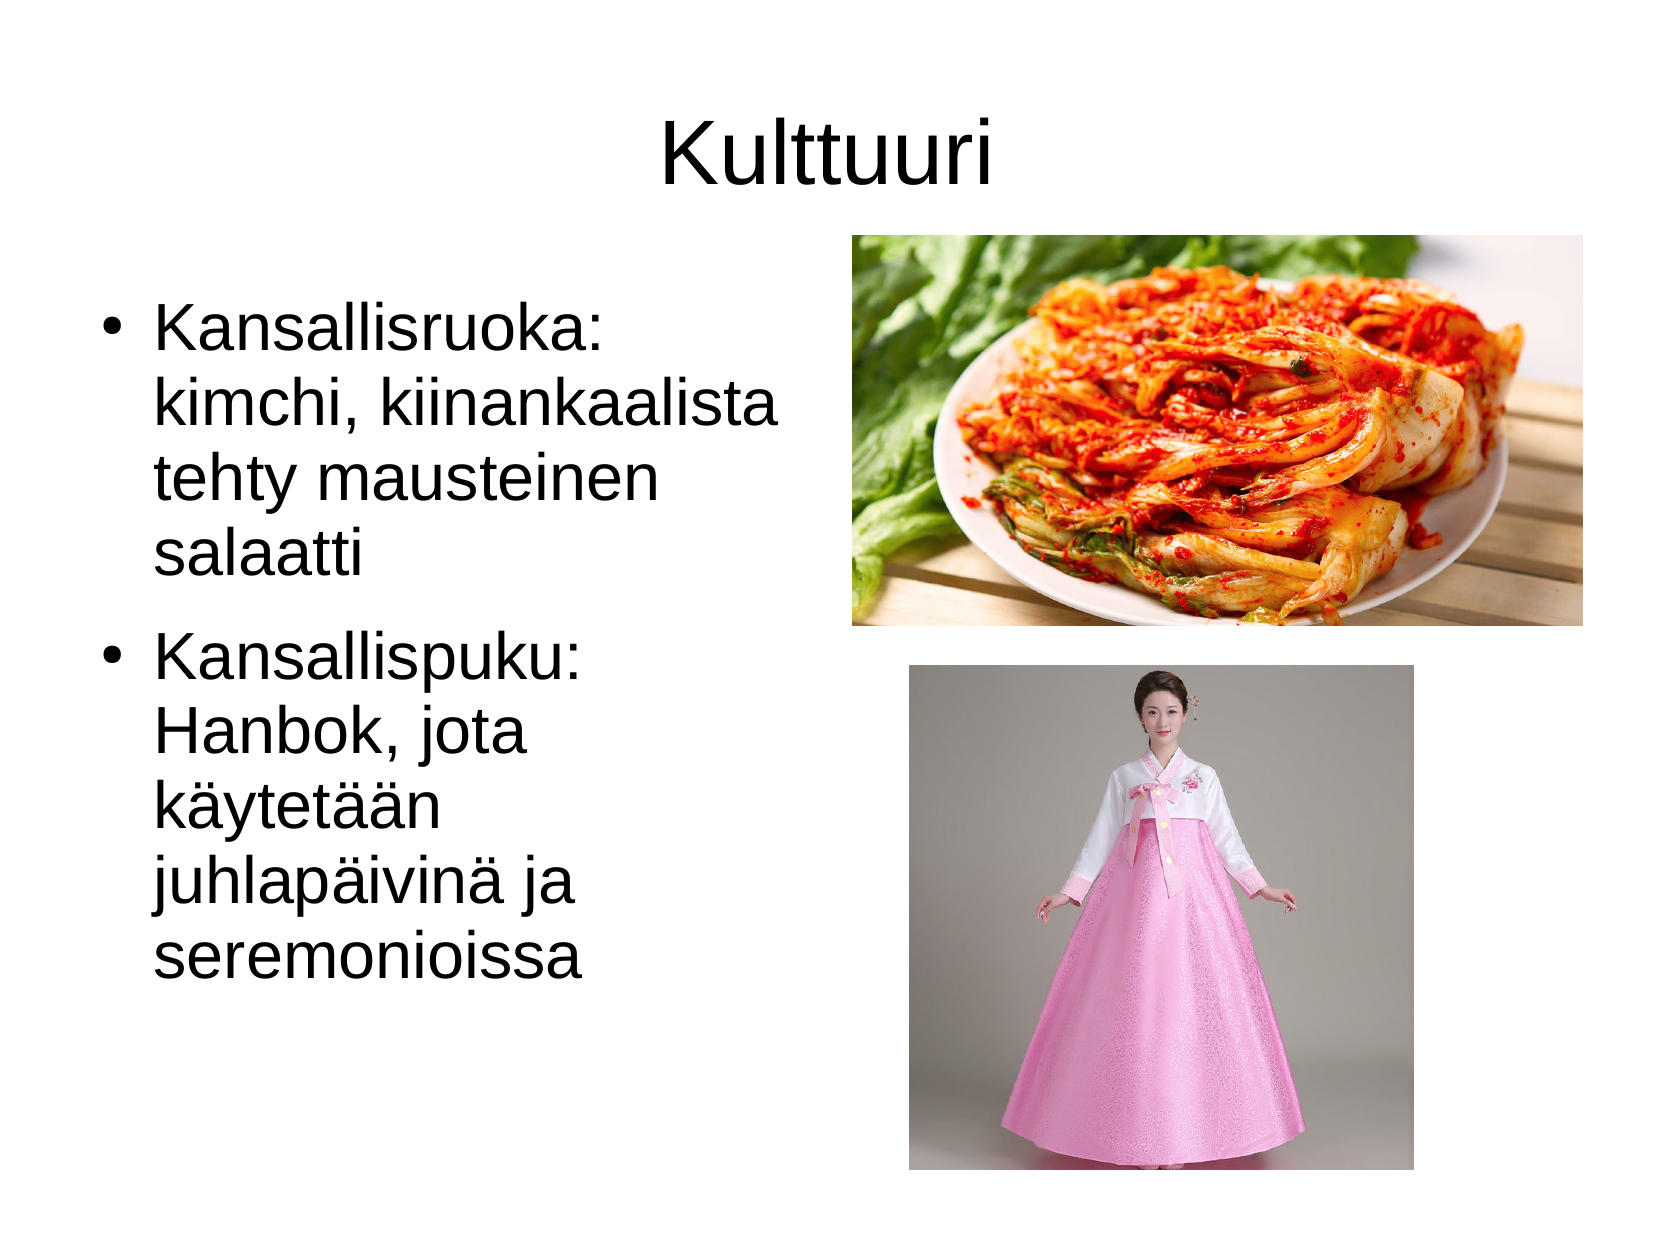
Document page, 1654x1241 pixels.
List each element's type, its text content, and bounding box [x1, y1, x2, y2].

picture [909, 665, 1414, 1170]
picture [852, 235, 1583, 626]
title Kulttuuri [82, 49, 1571, 257]
list Kansallisruoka: kimchi, kiinankaalista tehty mausteinen salaatti Kansallispuku: Hanbok, jota käytetään juhlapäivinä ja seremonioissa [82, 290, 809, 1010]
